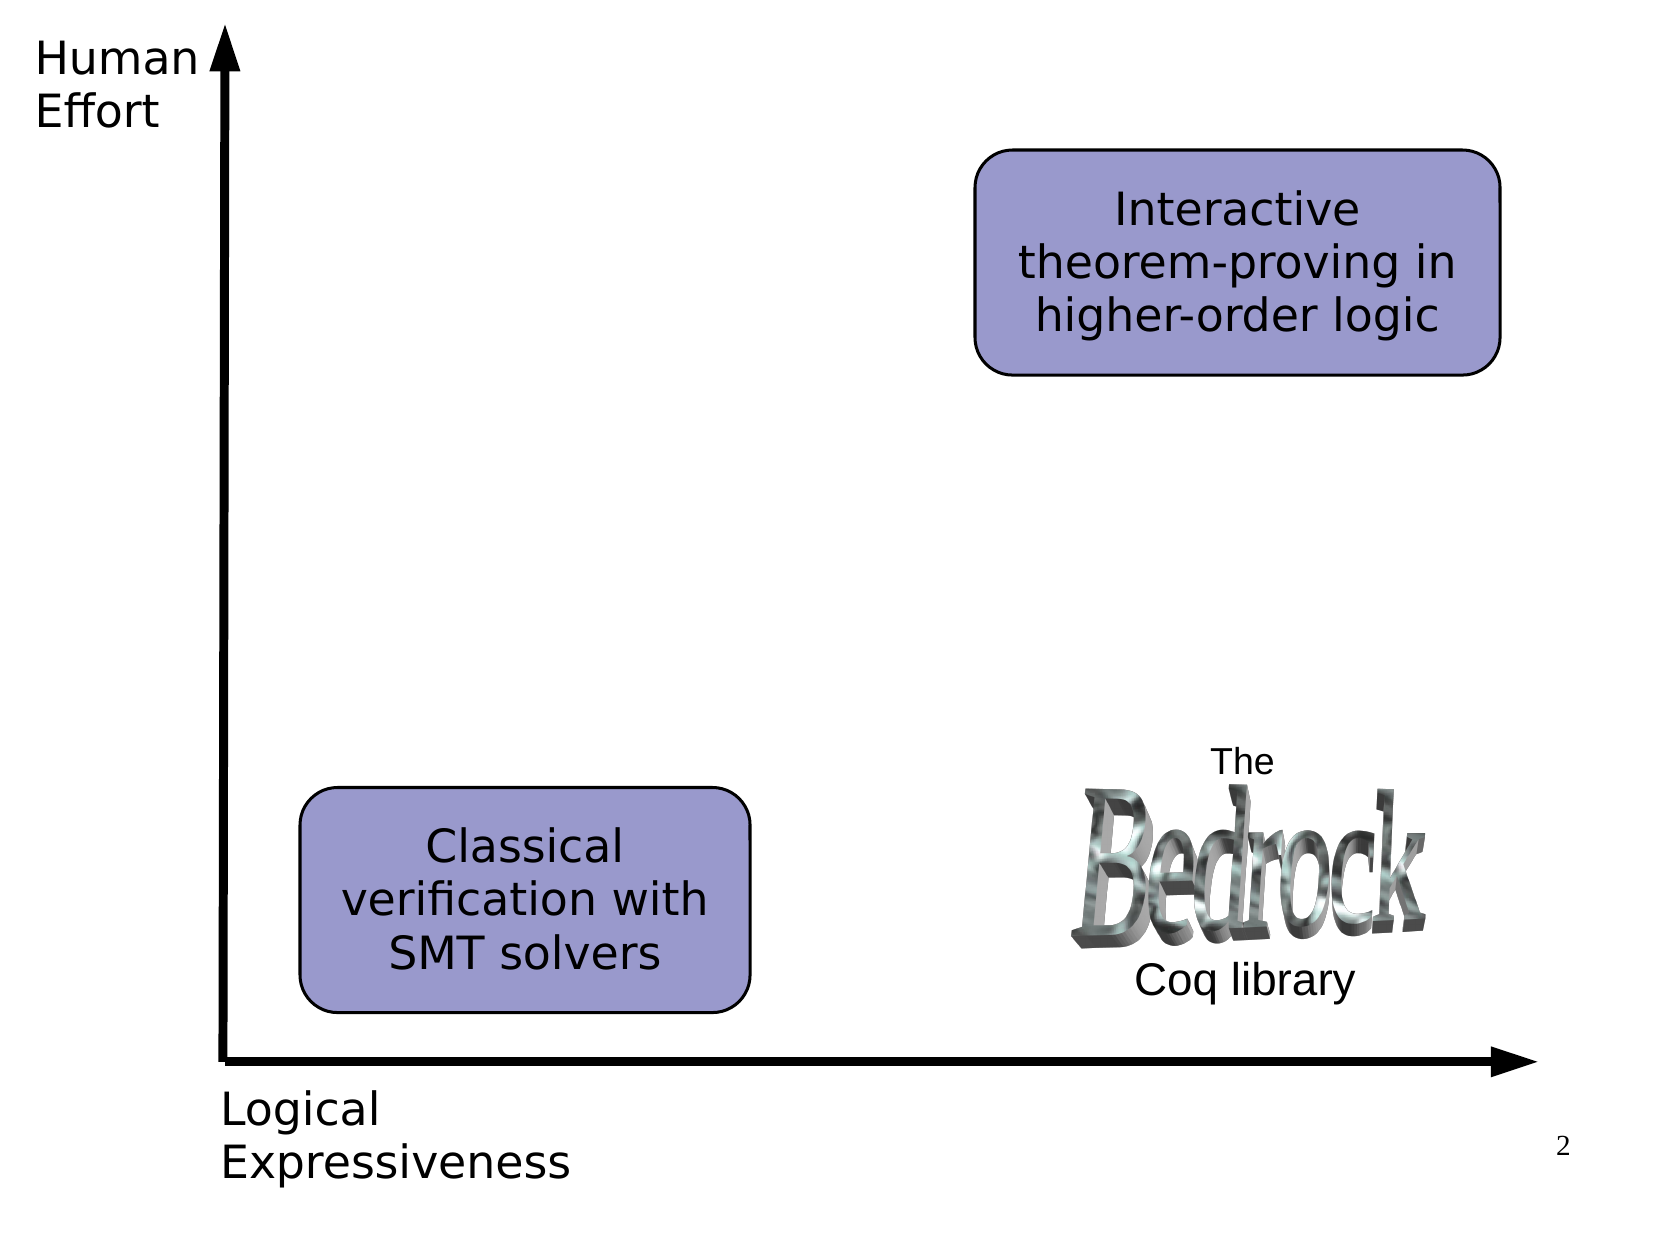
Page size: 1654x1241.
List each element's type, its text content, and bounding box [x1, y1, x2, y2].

text_box Logical Expressiveness [205, 1075, 731, 1198]
text_box Classical verification with SMT solvers [300, 787, 751, 1013]
text_box Coq library [1102, 946, 1388, 1019]
text_box Interactive theorem-proving in higher-order logic [975, 150, 1501, 376]
text_box The [1186, 733, 1299, 795]
text_box Human Effort [19, 24, 226, 146]
